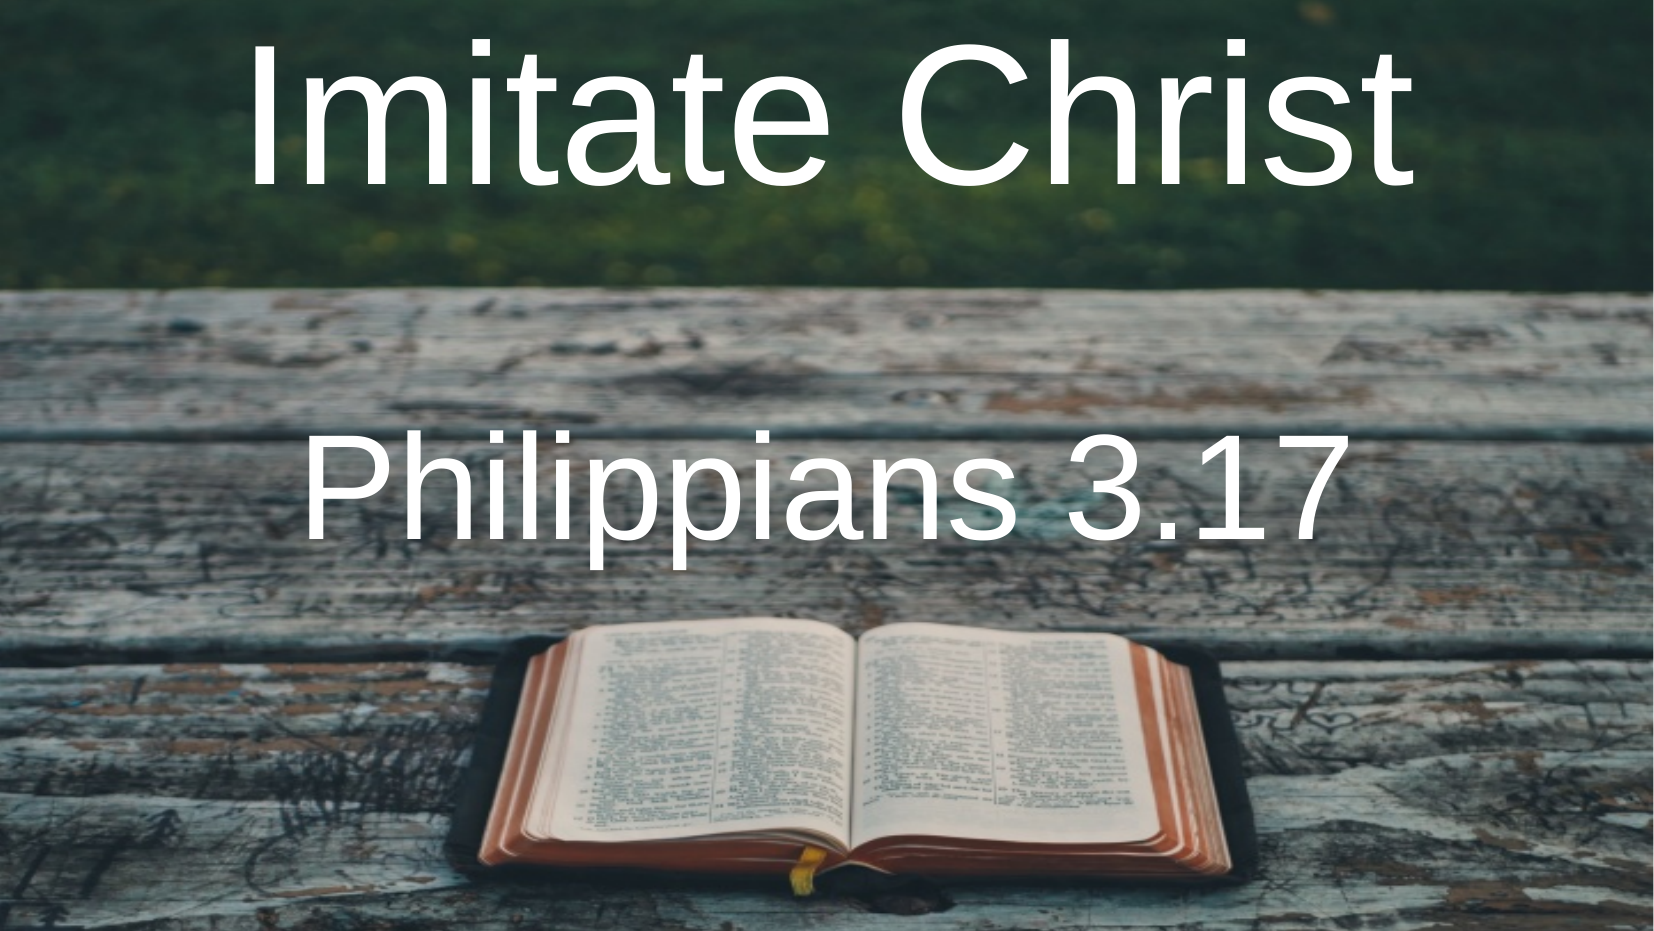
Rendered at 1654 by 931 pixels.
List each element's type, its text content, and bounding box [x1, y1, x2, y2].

picture [0, 0, 1654, 931]
title Imitate Christ [82, 3, 1571, 217]
subtitle Philippians 3.17 [82, 217, 1571, 758]
